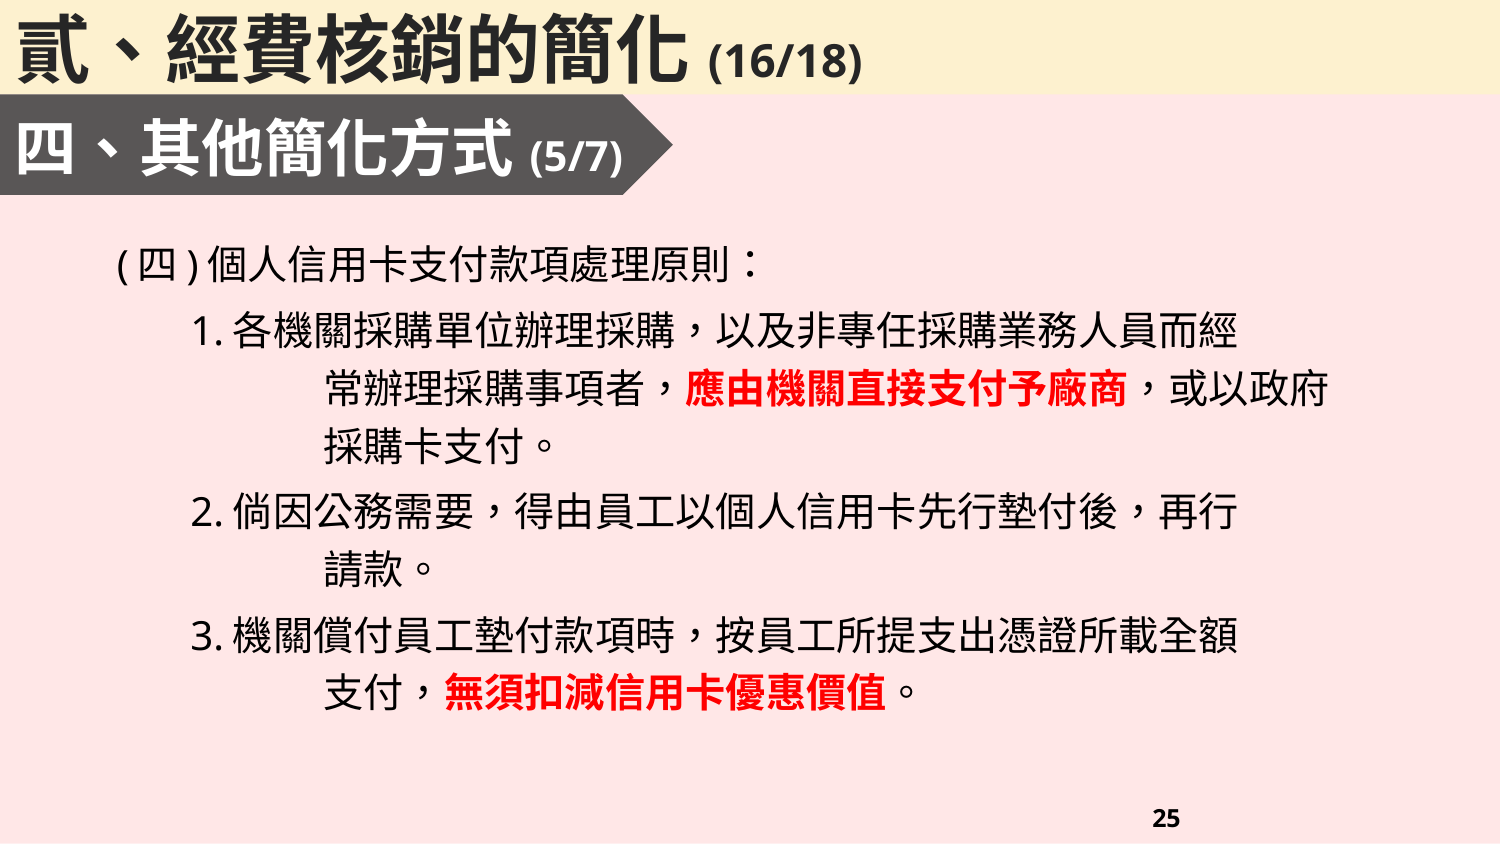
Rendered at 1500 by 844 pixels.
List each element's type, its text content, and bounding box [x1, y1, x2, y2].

text_box 貳、經費核銷的簡化(16/18) [0, 0, 1500, 95]
list (四)個人信用卡支付款項處理原則： 1.各機關採購單位辦理採購，以及非專任採購業務人員而經 常辦理採購事項者，應由機關直接支付予廠商，或以政府 採購卡支付。 2.倘因公務需要，得由員工以個人信用卡先行墊付後，再行 請款。 3.機關償付員工墊付款項時，按員工所提支出憑證所載全額 支付，無須扣減信用卡優惠價值。 [101, 222, 1369, 731]
text_box [0, 94, 1500, 844]
text_box 24 [1137, 671, 1498, 844]
text_box 四、其他簡化方式(5/7) [0, 97, 648, 195]
